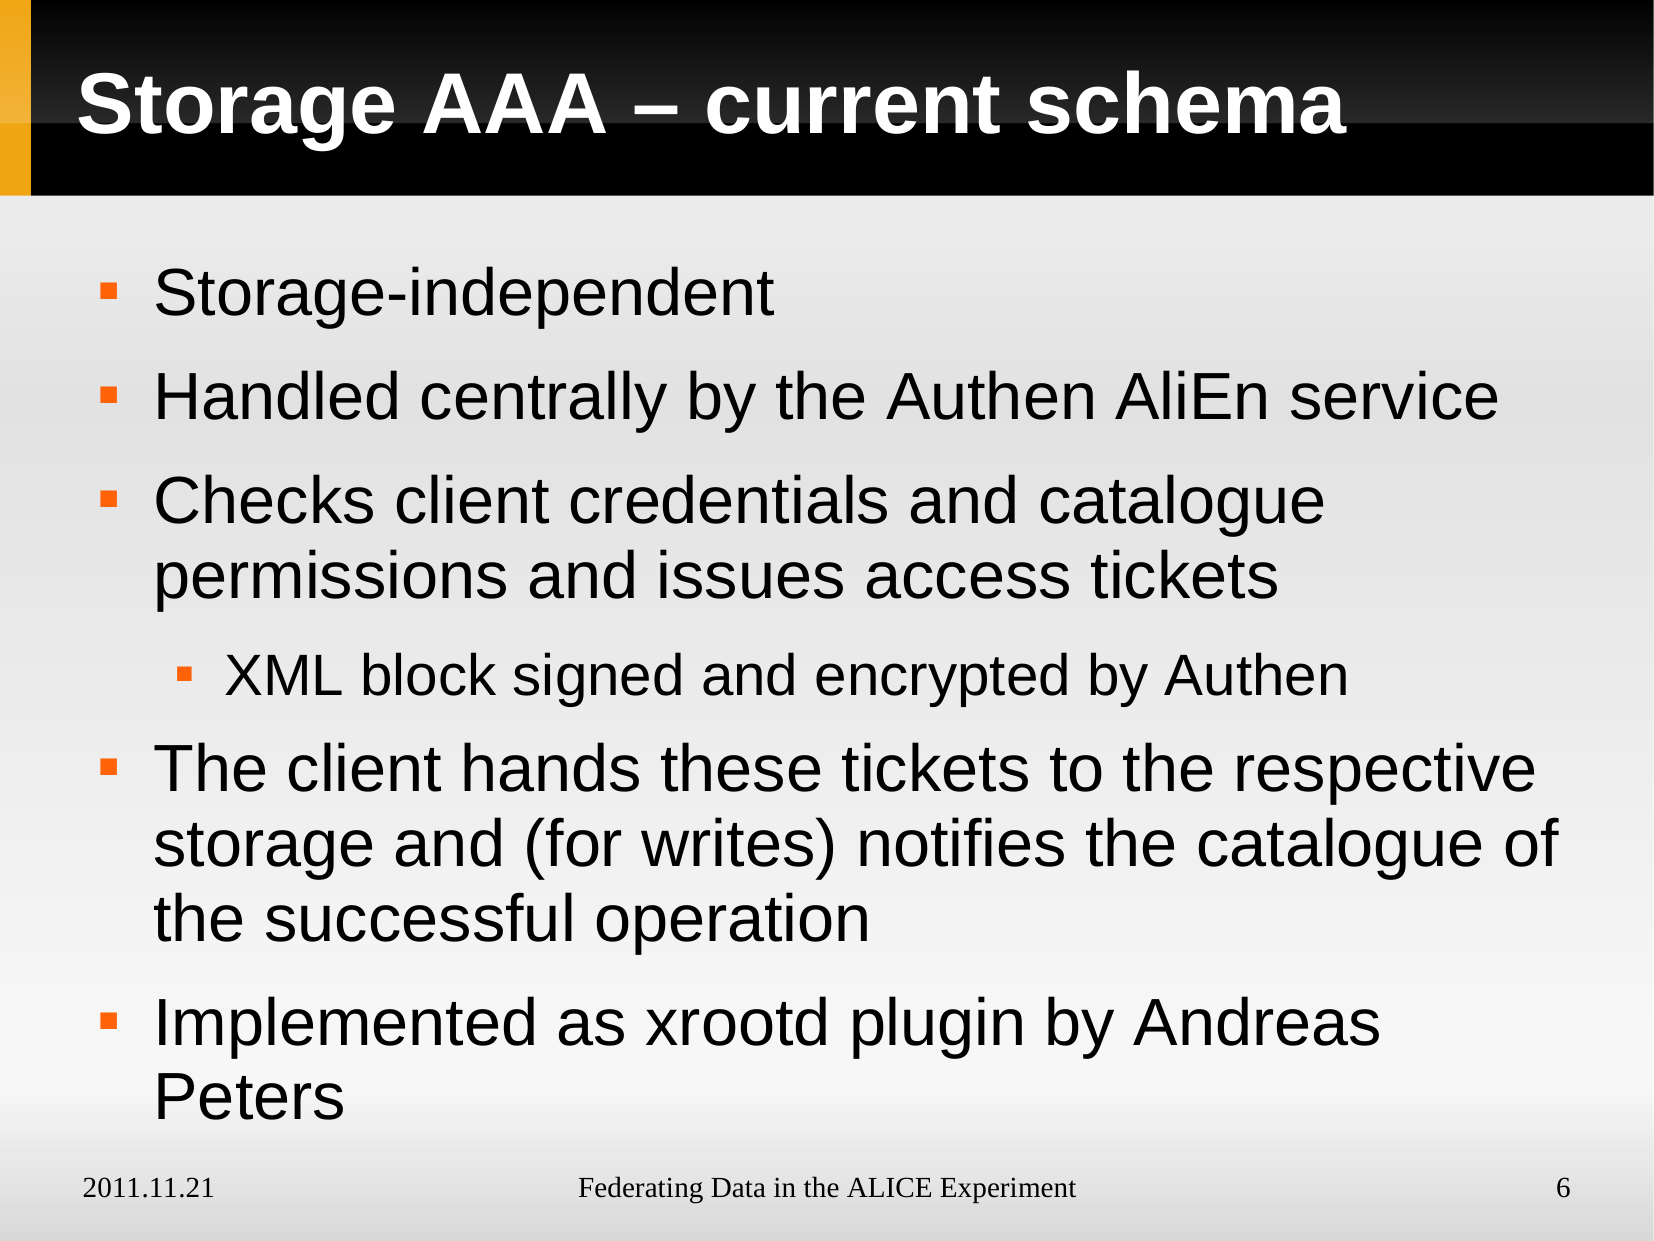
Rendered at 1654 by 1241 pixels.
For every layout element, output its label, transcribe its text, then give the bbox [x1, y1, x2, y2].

title Storage AAA – current schema [76, 0, 1565, 208]
list Storage-independent Handled centrally by the Authen AliEn service Checks client credentials and catalogue permissions and issues access tickets XML block signed and encrypted by Authen The client hands these tickets to the respective storage and (for writes) notifies the catalogue of the successful operation Implemented as xrootd plugin by Andreas Peters [82, 254, 1571, 1135]
picture [0, 0, 1654, 1241]
